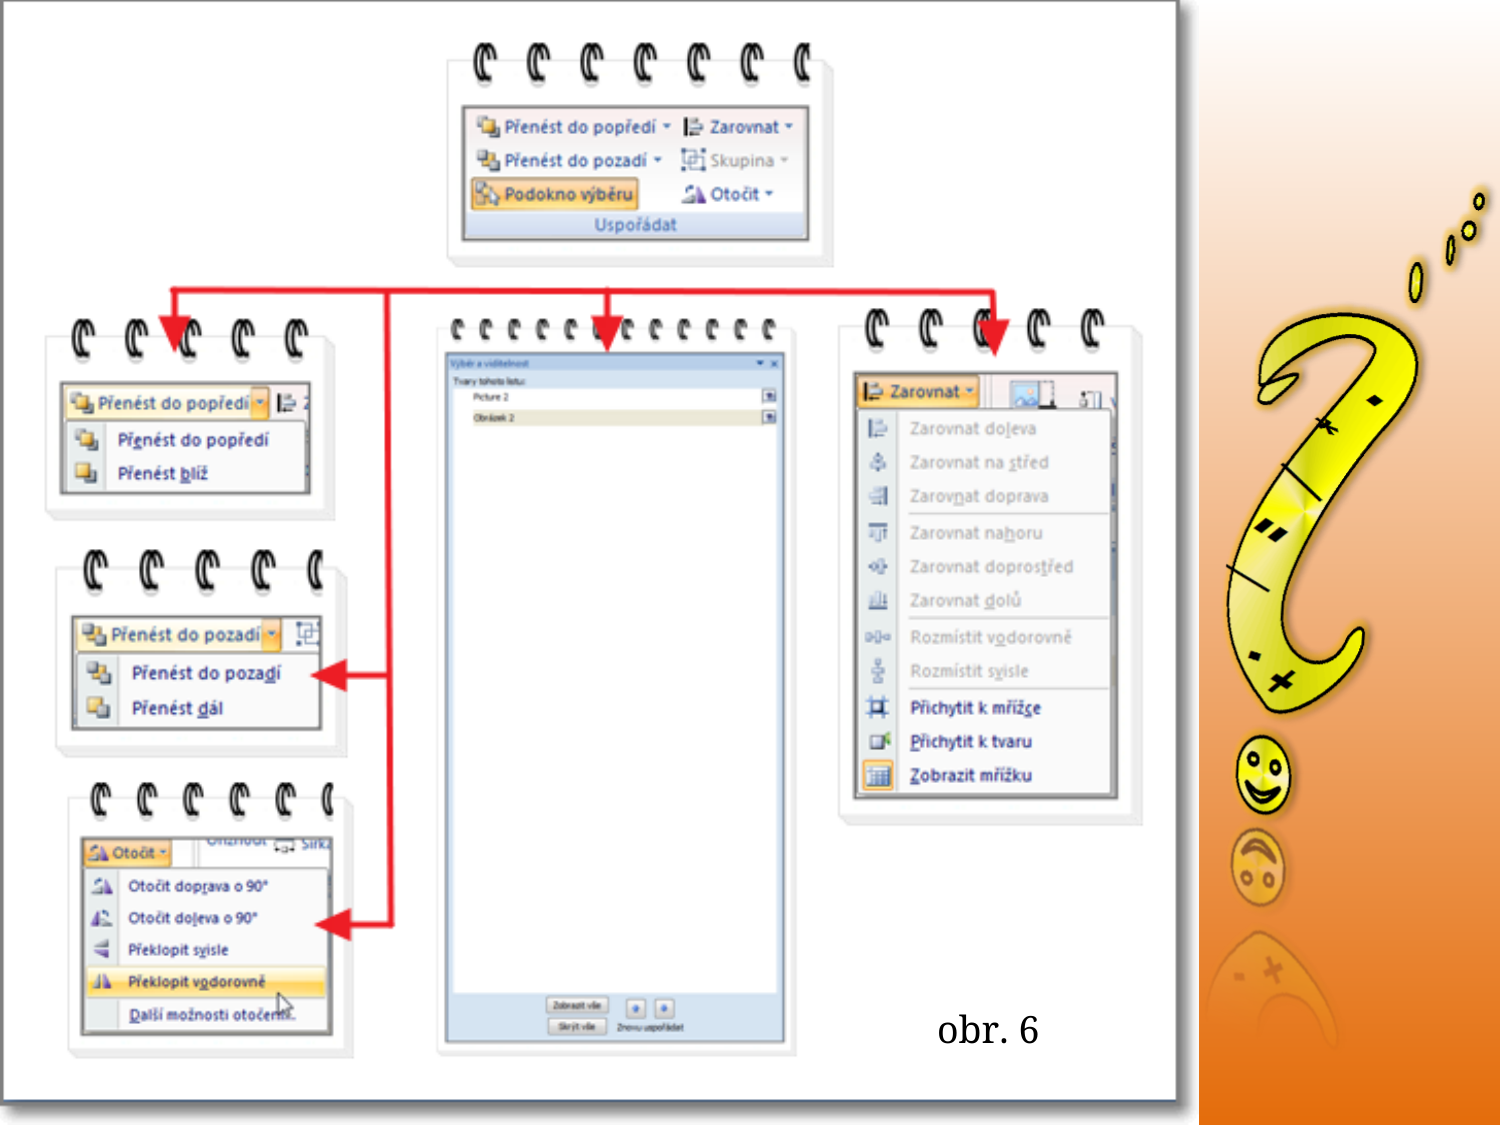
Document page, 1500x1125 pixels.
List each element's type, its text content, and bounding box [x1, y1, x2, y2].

text_box obr. 6 [922, 997, 1077, 1059]
picture [0, 0, 1500, 1125]
